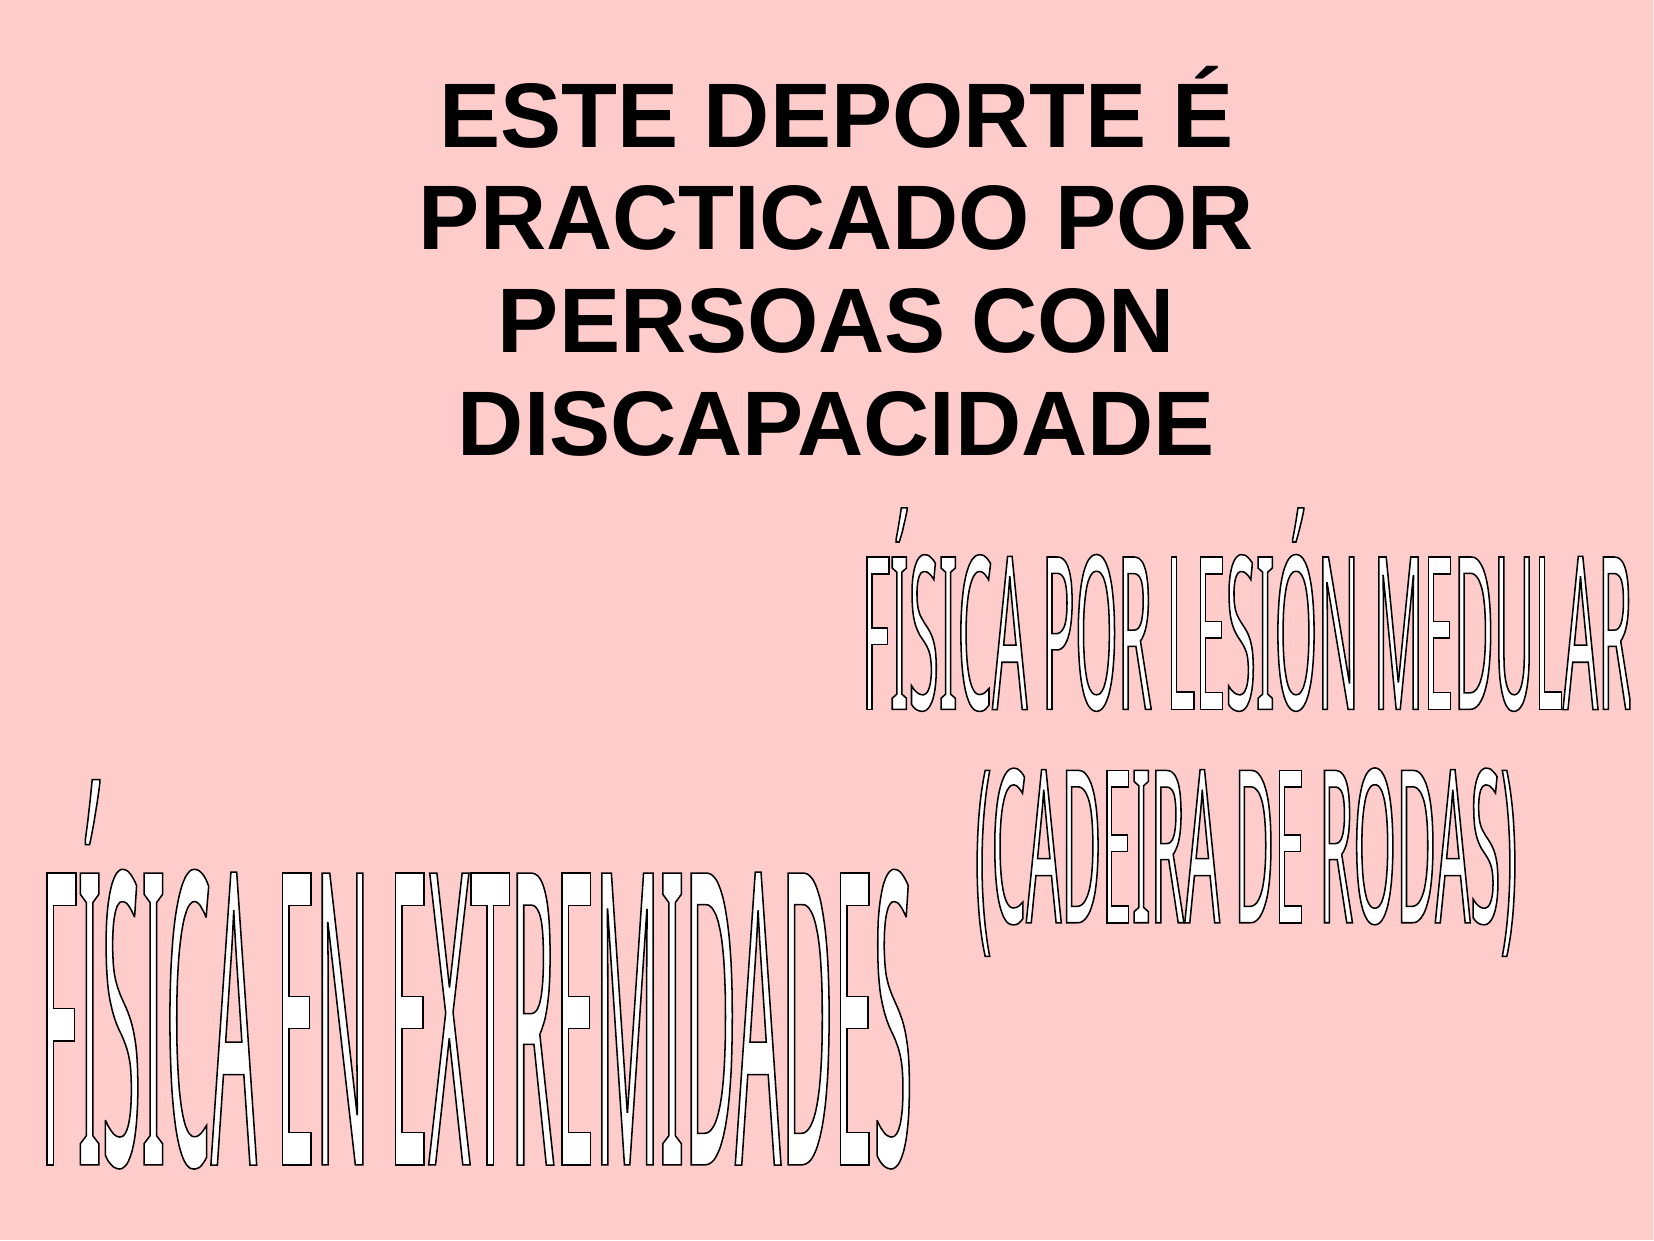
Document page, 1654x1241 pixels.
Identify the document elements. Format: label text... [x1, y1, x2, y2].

text_box FÍSICA EN EXTREMIDADES [691, 873, 733, 1165]
text_box FÍSICA POR LESIÓN MEDULAR (CADEIRA DE RODAS) [977, 770, 990, 957]
text_box FÍSICA POR LESIÓN MEDULAR (CADEIRA DE RODAS) [1277, 554, 1315, 712]
text_box FÍSICA POR LESIÓN MEDULAR (CADEIRA DE RODAS) [1401, 770, 1433, 923]
text_box FÍSICA EN EXTREMIDADES [85, 779, 100, 845]
text_box FÍSICA POR LESIÓN MEDULAR (CADEIRA DE RODAS) [1539, 557, 1562, 710]
text_box FÍSICA EN EXTREMIDADES [395, 873, 425, 1165]
text_box FÍSICA EN EXTREMIDADES [517, 873, 554, 1166]
text_box FÍSICA EN EXTREMIDADES [282, 873, 311, 1165]
text_box FÍSICA POR LESIÓN MEDULAR (CADEIRA DE RODAS) [1078, 554, 1115, 712]
text_box FÍSICA POR LESIÓN MEDULAR (CADEIRA DE RODAS) [1435, 769, 1471, 923]
text_box FÍSICA EN EXTREMIDADES [561, 873, 591, 1165]
text_box FÍSICA EN EXTREMIDADES [322, 873, 363, 1165]
text_box FÍSICA POR LESIÓN MEDULAR (CADEIRA DE RODAS) [1502, 770, 1515, 957]
text_box FÍSICA POR LESIÓN MEDULAR (CADEIRA DE RODAS) [994, 768, 1025, 925]
text_box FÍSICA POR LESIÓN MEDULAR (CADEIRA DE RODAS) [1258, 557, 1273, 710]
text_box FÍSICA EN EXTREMIDADES [428, 873, 471, 1165]
text_box FÍSICA POR LESIÓN MEDULAR (CADEIRA DE RODAS) [1459, 557, 1491, 710]
text_box FÍSICA POR LESIÓN MEDULAR (CADEIRA DE RODAS) [1134, 770, 1149, 923]
text_box FÍSICA POR LESIÓN MEDULAR (CADEIRA DE RODAS) [1563, 556, 1599, 710]
text_box FÍSICA EN EXTREMIDADES [788, 873, 830, 1165]
text_box FÍSICA EN EXTREMIDADES [144, 873, 163, 1165]
text_box FÍSICA POR LESIÓN MEDULAR (CADEIRA DE RODAS) [1356, 767, 1393, 925]
text_box FÍSICA POR LESIÓN MEDULAR (CADEIRA DE RODAS) [1047, 557, 1073, 710]
text_box FÍSICA EN EXTREMIDADES [601, 873, 654, 1165]
text_box FÍSICA POR LESIÓN MEDULAR (CADEIRA DE RODAS) [1428, 557, 1451, 710]
text_box FÍSICA EN EXTREMIDADES [662, 873, 682, 1165]
text_box FÍSICA POR LESIÓN MEDULAR (CADEIRA DE RODAS) [1239, 770, 1271, 923]
text_box FÍSICA POR LESIÓN MEDULAR (CADEIRA DE RODAS) [1200, 557, 1223, 710]
text_box FÍSICA POR LESIÓN MEDULAR (CADEIRA DE RODAS) [1026, 769, 1062, 923]
text_box FÍSICA POR LESIÓN MEDULAR (CADEIRA DE RODAS) [1066, 770, 1099, 923]
text_box FÍSICA POR LESIÓN MEDULAR (CADEIRA DE RODAS) [941, 557, 956, 710]
text_box FÍSICA POR LESIÓN MEDULAR (CADEIRA DE RODAS) [960, 554, 991, 712]
text_box FÍSICA POR LESIÓN MEDULAR (CADEIRA DE RODAS) [911, 554, 937, 712]
text_box FÍSICA POR LESIÓN MEDULAR (CADEIRA DE RODAS) [1378, 557, 1419, 710]
text_box FÍSICA POR LESIÓN MEDULAR (CADEIRA DE RODAS) [1106, 770, 1129, 923]
text_box FÍSICA POR LESIÓN MEDULAR (CADEIRA DE RODAS) [1279, 770, 1302, 923]
text_box FÍSICA EN EXTREMIDADES [210, 872, 257, 1166]
text_box FÍSICA EN EXTREMIDADES [471, 873, 510, 1165]
text_box FÍSICA EN EXTREMIDADES [80, 873, 99, 1165]
text_box FÍSICA EN EXTREMIDADES [735, 872, 782, 1166]
text_box FÍSICA POR LESIÓN MEDULAR (CADEIRA DE RODAS) [1473, 768, 1498, 925]
text_box ESTE DEPORTE É PRACTICADO POR PERSOAS CON DISCAPACIDADE [199, 56, 1475, 482]
text_box FÍSICA POR LESIÓN MEDULAR (CADEIRA DE RODAS) [1324, 770, 1353, 923]
text_box FÍSICA POR LESIÓN MEDULAR (CADEIRA DE RODAS) [1603, 557, 1630, 710]
text_box FÍSICA POR LESIÓN MEDULAR (CADEIRA DE RODAS) [1228, 554, 1254, 712]
text_box FÍSICA EN EXTREMIDADES [47, 873, 76, 1165]
text_box FÍSICA POR LESIÓN MEDULAR (CADEIRA DE RODAS) [1322, 557, 1354, 710]
text_box FÍSICA POR LESIÓN MEDULAR (CADEIRA DE RODAS) [1498, 557, 1530, 712]
text_box FÍSICA EN EXTREMIDADES [105, 869, 138, 1169]
text_box FÍSICA POR LESIÓN MEDULAR (CADEIRA DE RODAS) [1171, 557, 1194, 710]
text_box FÍSICA POR LESIÓN MEDULAR (CADEIRA DE RODAS) [866, 557, 889, 710]
text_box FÍSICA POR LESIÓN MEDULAR (CADEIRA DE RODAS) [892, 557, 907, 710]
text_box FÍSICA POR LESIÓN MEDULAR (CADEIRA DE RODAS) [1123, 557, 1152, 710]
text_box FÍSICA POR LESIÓN MEDULAR (CADEIRA DE RODAS) [992, 556, 1028, 710]
text_box FÍSICA EN EXTREMIDADES [877, 869, 910, 1169]
text_box FÍSICA EN EXTREMIDADES [840, 873, 870, 1165]
text_box FÍSICA EN EXTREMIDADES [169, 869, 209, 1169]
text_box FÍSICA POR LESIÓN MEDULAR (CADEIRA DE RODAS) [1155, 769, 1220, 923]
